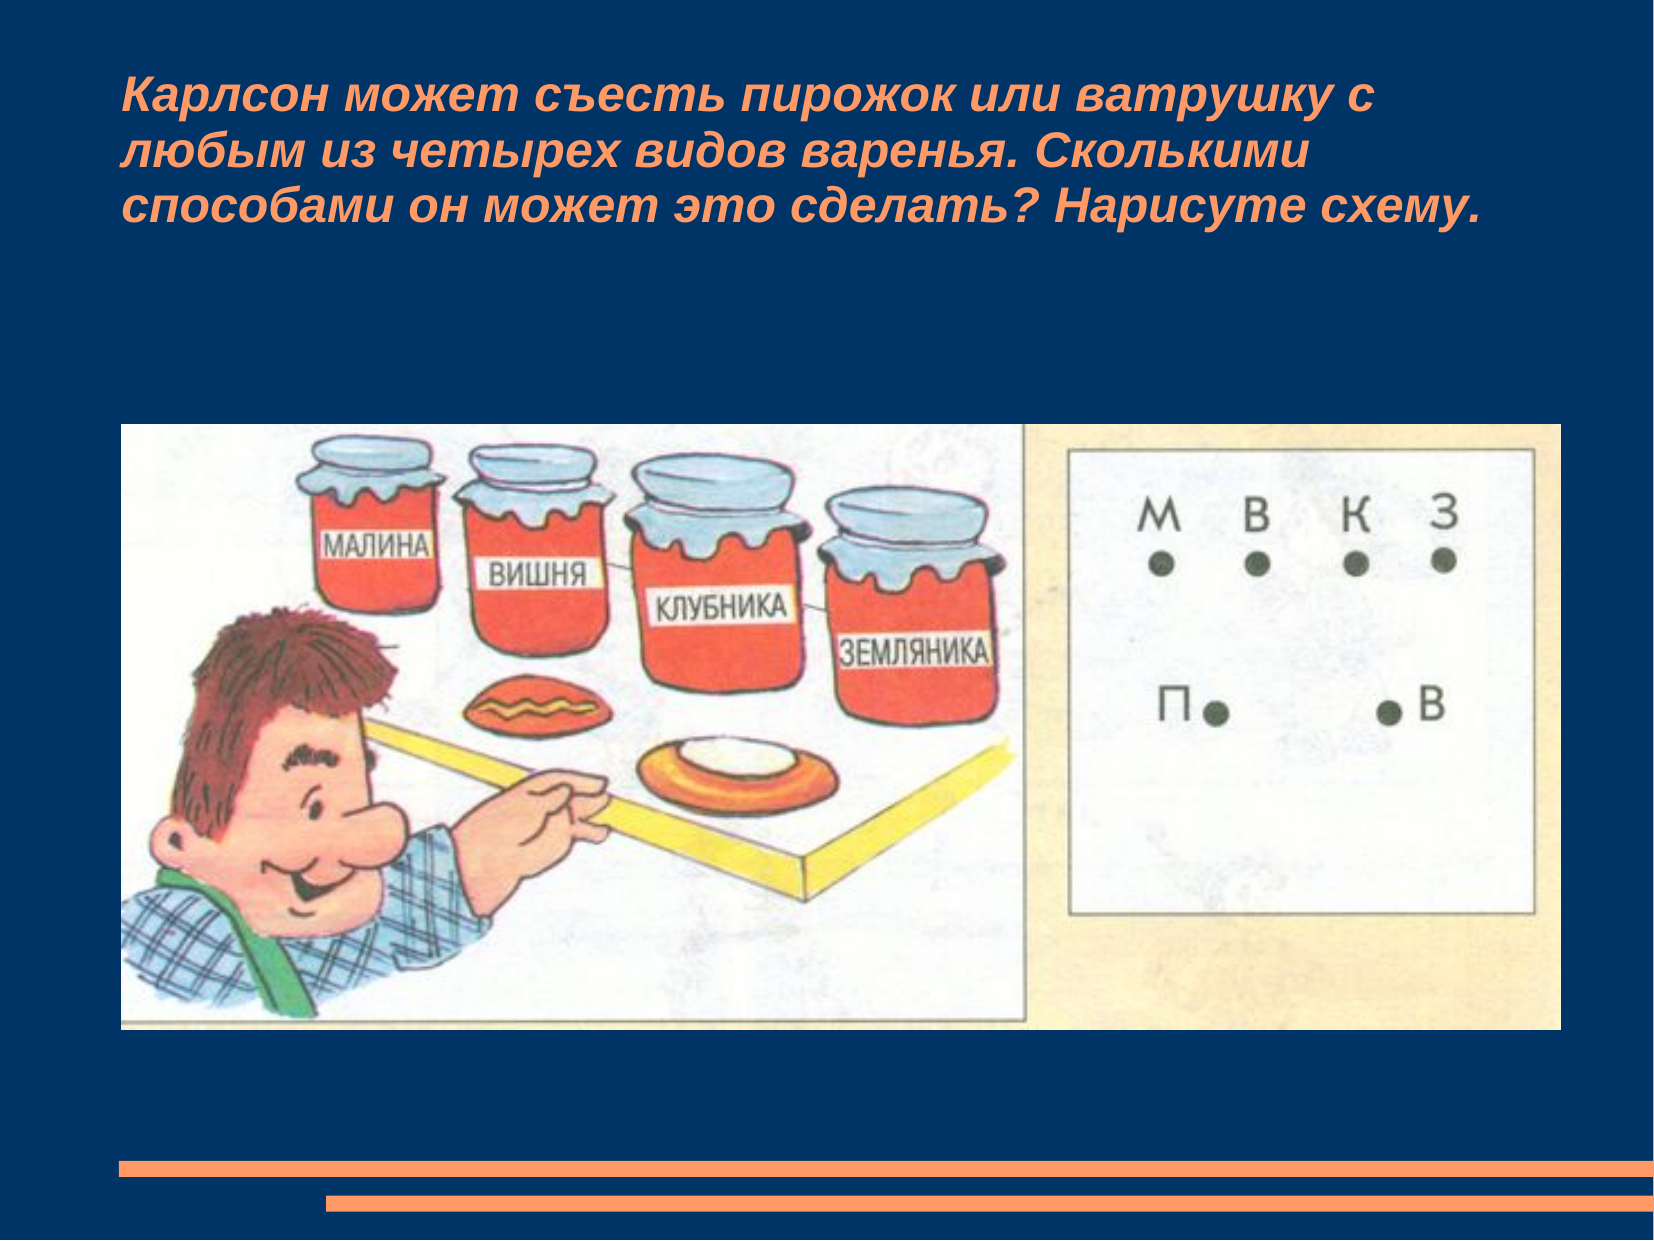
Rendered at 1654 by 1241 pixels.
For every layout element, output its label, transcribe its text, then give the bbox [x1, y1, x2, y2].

picture [121, 424, 1561, 1030]
title Карлсон может съесть пирожок или ватрушку с любым из четырех видов варенья. Сколькими способами он может это сделать? Нарисуте схему. [121, 46, 1534, 254]
